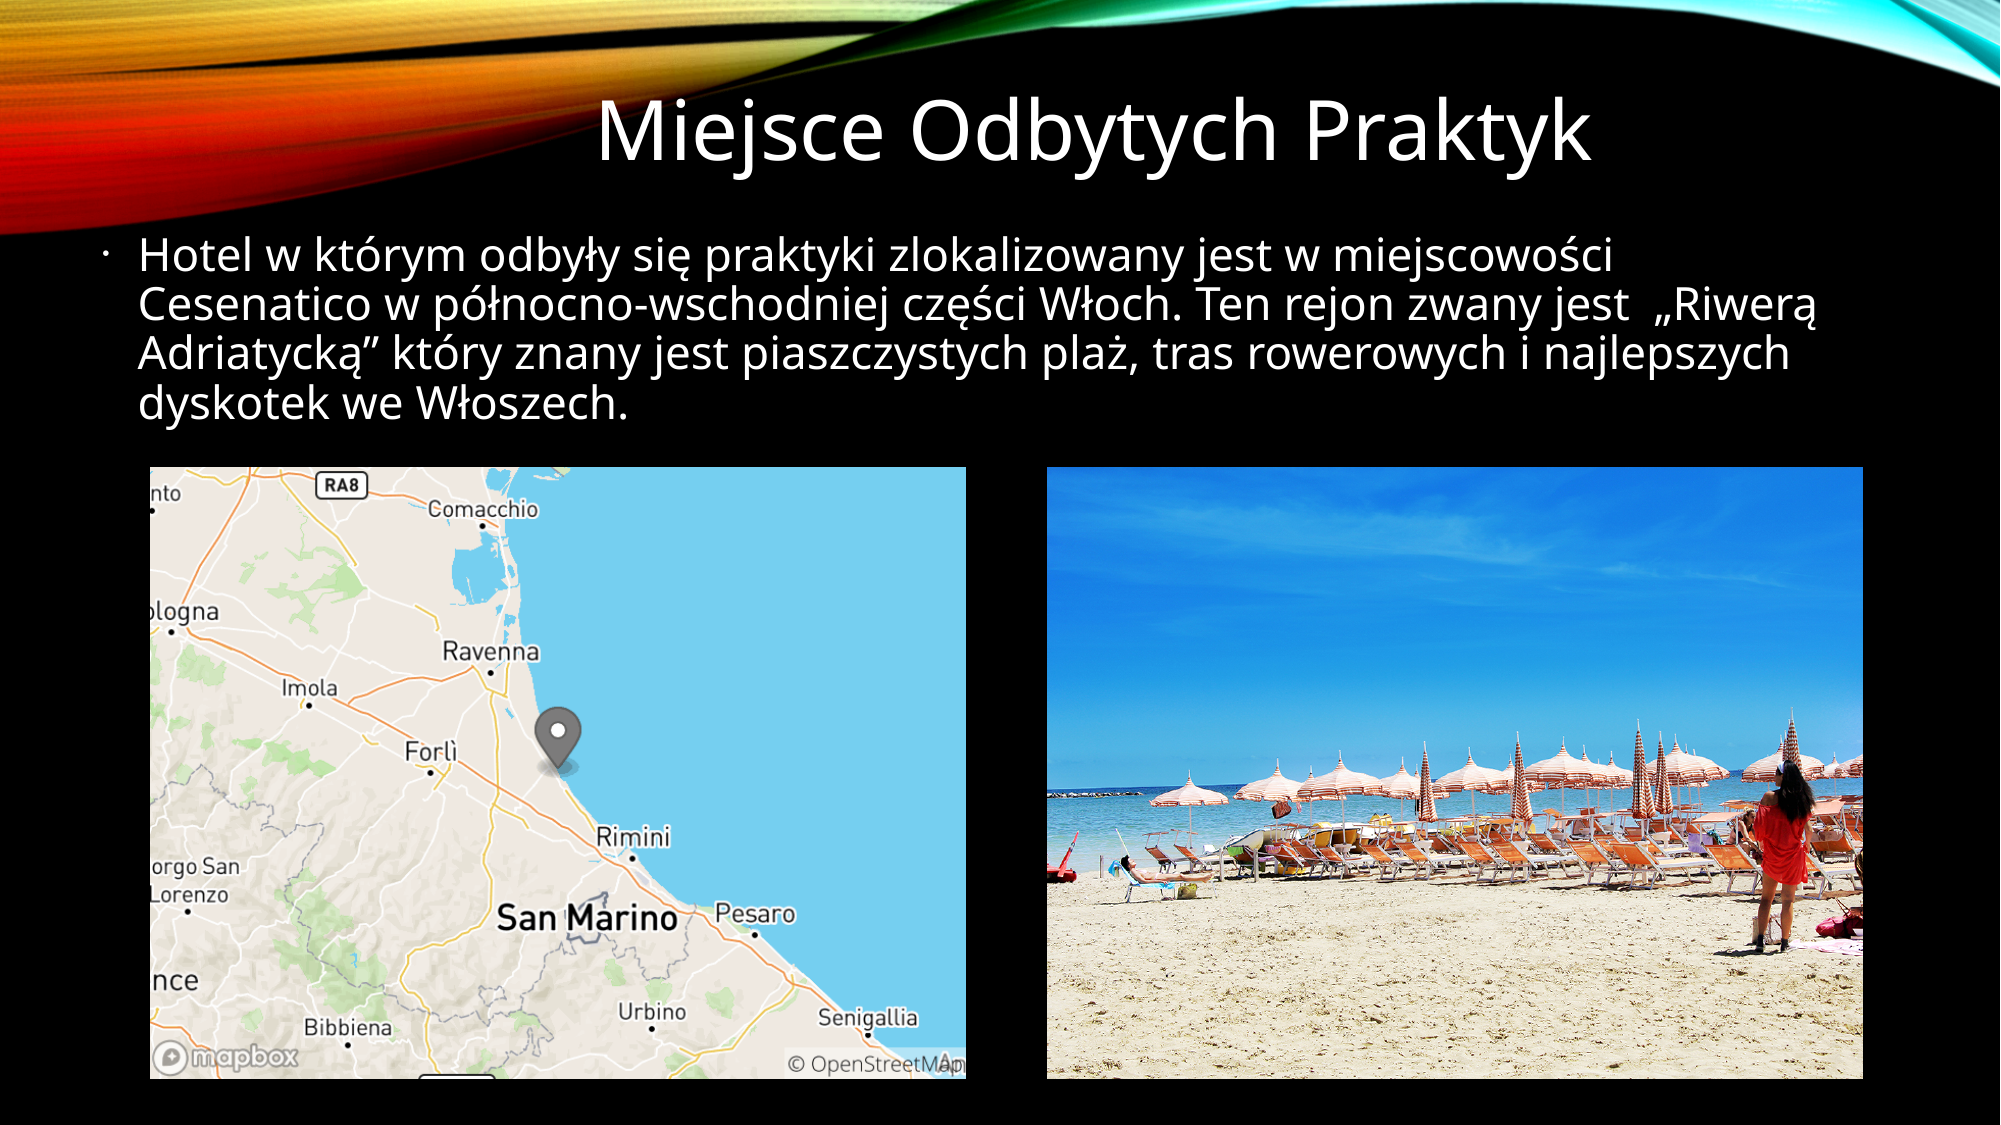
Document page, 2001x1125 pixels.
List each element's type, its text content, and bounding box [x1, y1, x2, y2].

picture [150, 467, 966, 1079]
text_box Miejsce Odbytych Praktyk [196, 27, 1609, 224]
text_box Hotel w którym odbyły się praktyki zlokalizowany jest w miejscowości Cesenatico w północno-wschodniej części Włoch. Ten rejon zwany jest „Riwerą Adriatycką” który znany jest piaszczystych plaż, tras rowerowych i najlepszych dyskotek we Włoszech. [87, 224, 1863, 885]
picture [1047, 467, 1863, 1079]
picture [0, 0, 2000, 237]
